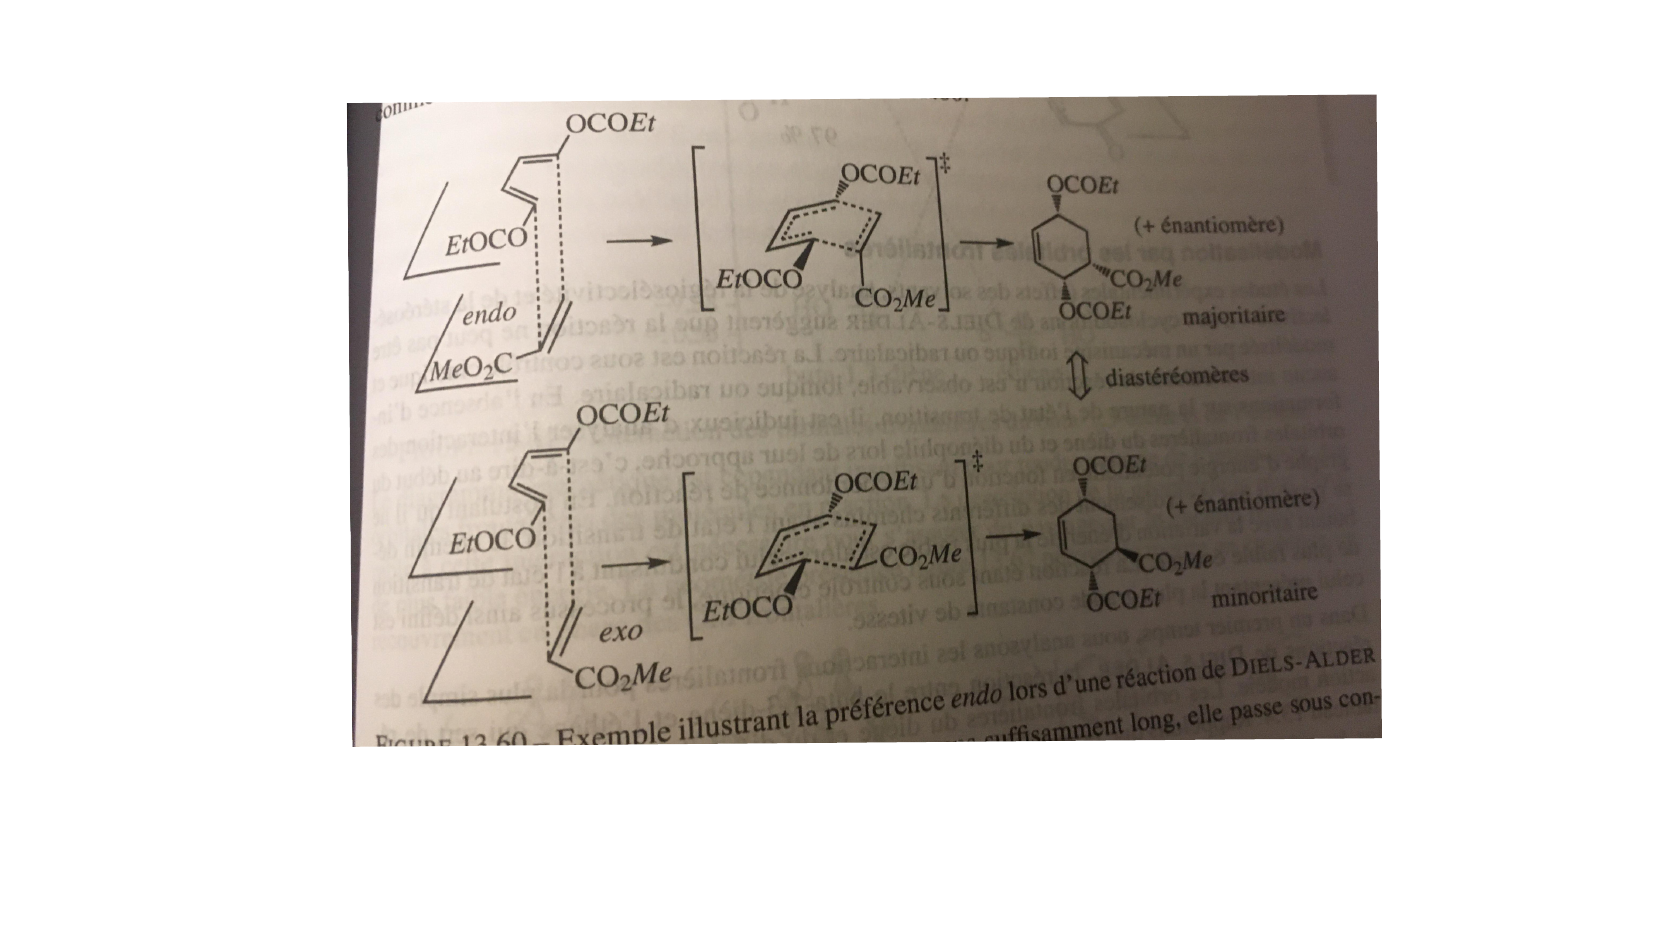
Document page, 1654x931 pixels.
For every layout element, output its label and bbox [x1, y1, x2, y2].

picture [346, 94, 1382, 747]
